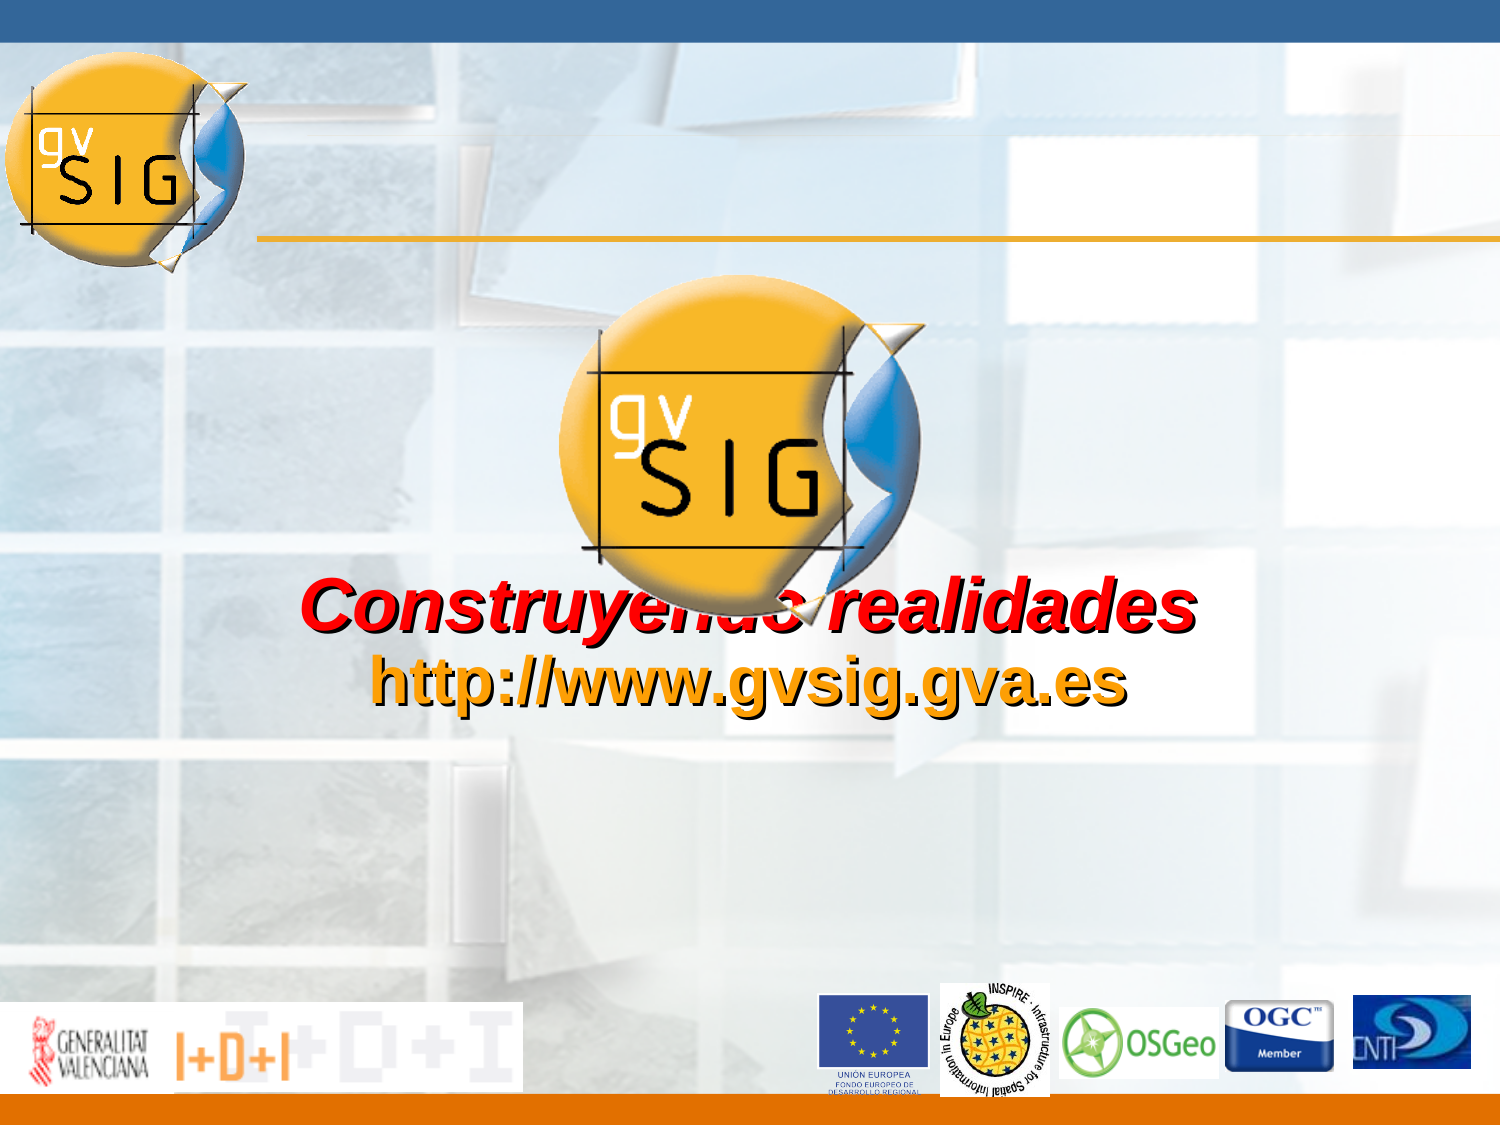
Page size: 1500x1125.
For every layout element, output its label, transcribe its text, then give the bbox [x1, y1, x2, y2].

picture [552, 271, 930, 631]
picture [940, 983, 1050, 1097]
picture [817, 993, 930, 1095]
picture [0, 1002, 523, 1094]
picture [1353, 995, 1471, 1069]
picture [0, 49, 132, 276]
text_box Construyendo realidades http://www.gvsig.gva.es [132, 46, 1365, 825]
picture [1225, 1000, 1334, 1072]
picture [1059, 1007, 1219, 1079]
